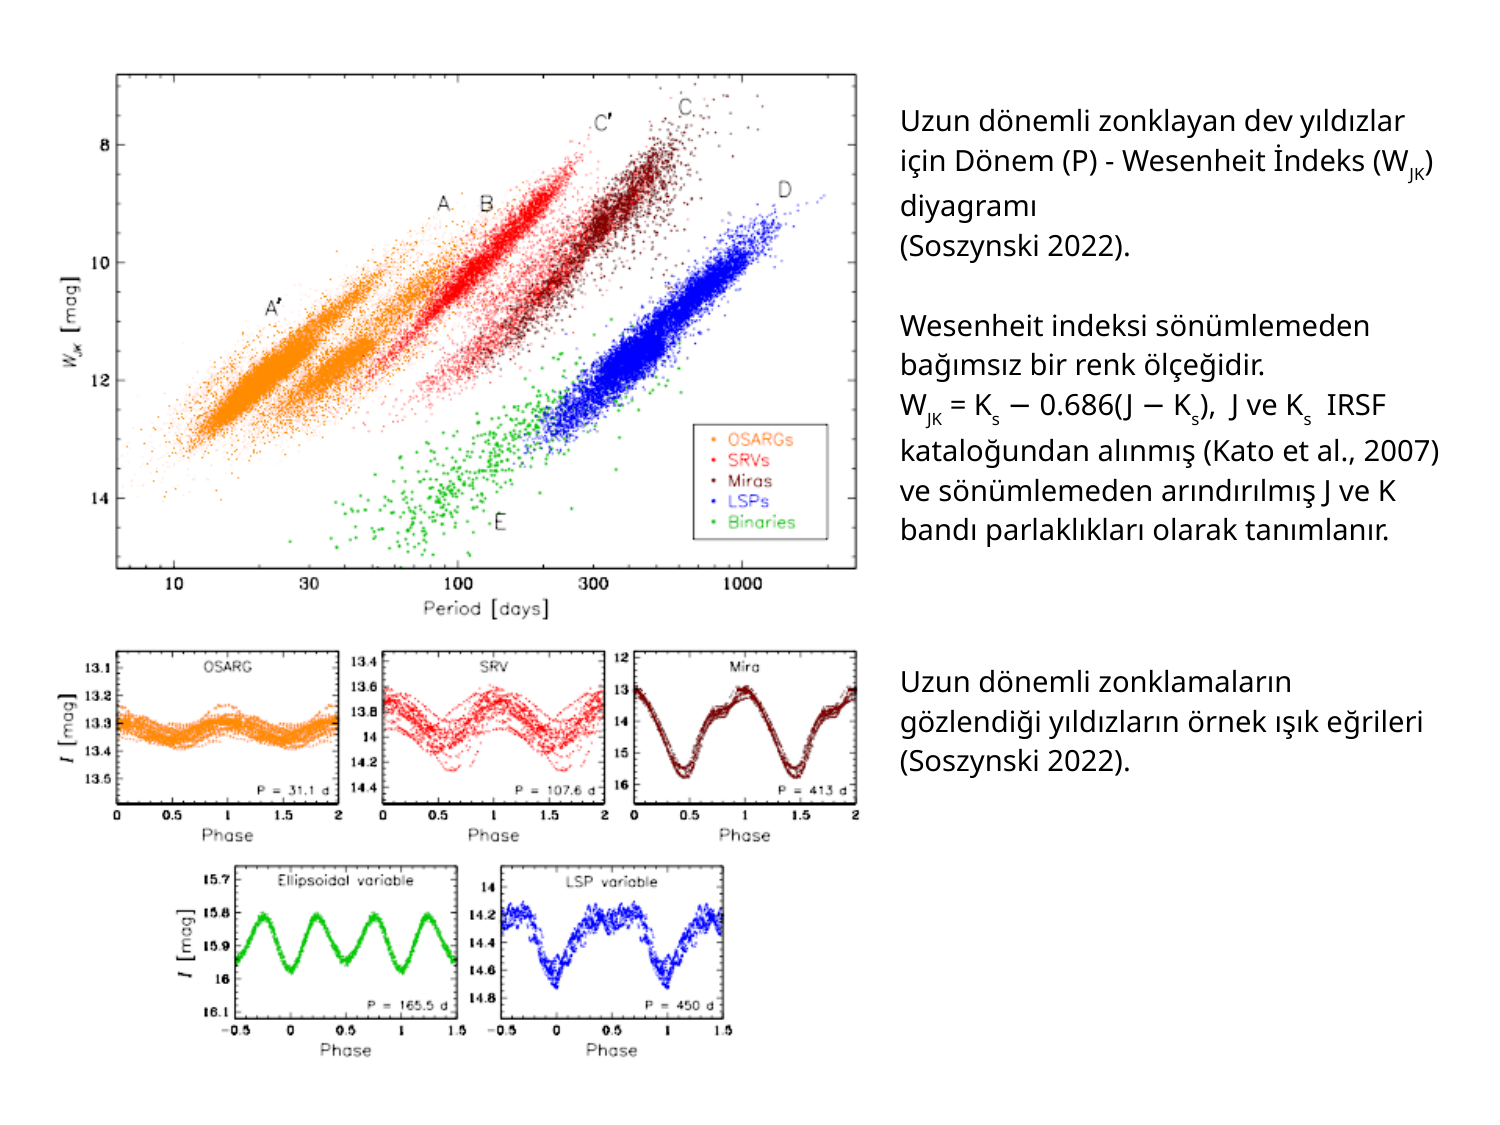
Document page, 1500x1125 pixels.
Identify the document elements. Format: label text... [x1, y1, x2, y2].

text_box Uzun dönemli zonklayan dev yıldızlar için Dönem (P) - Wesenheit İndeks (WJK) diyagramı (Soszynski 2022). Wesenheit indeksi sönümlemeden bağımsız bir renk ölçeğidir. WJK = Ks − 0.686(J − Ks), J ve Ks IRSF kataloğundan alınmış (Kato et al., 2007) ve sönümlemeden arındırılmış J ve K bandı parlaklıkları olarak tanımlanır. [885, 92, 1456, 551]
picture [28, 35, 931, 1096]
text_box Uzun dönemli zonklamaların gözlendiği yıldızların örnek ışık eğrileri (Soszynski 2022). [885, 653, 1456, 819]
